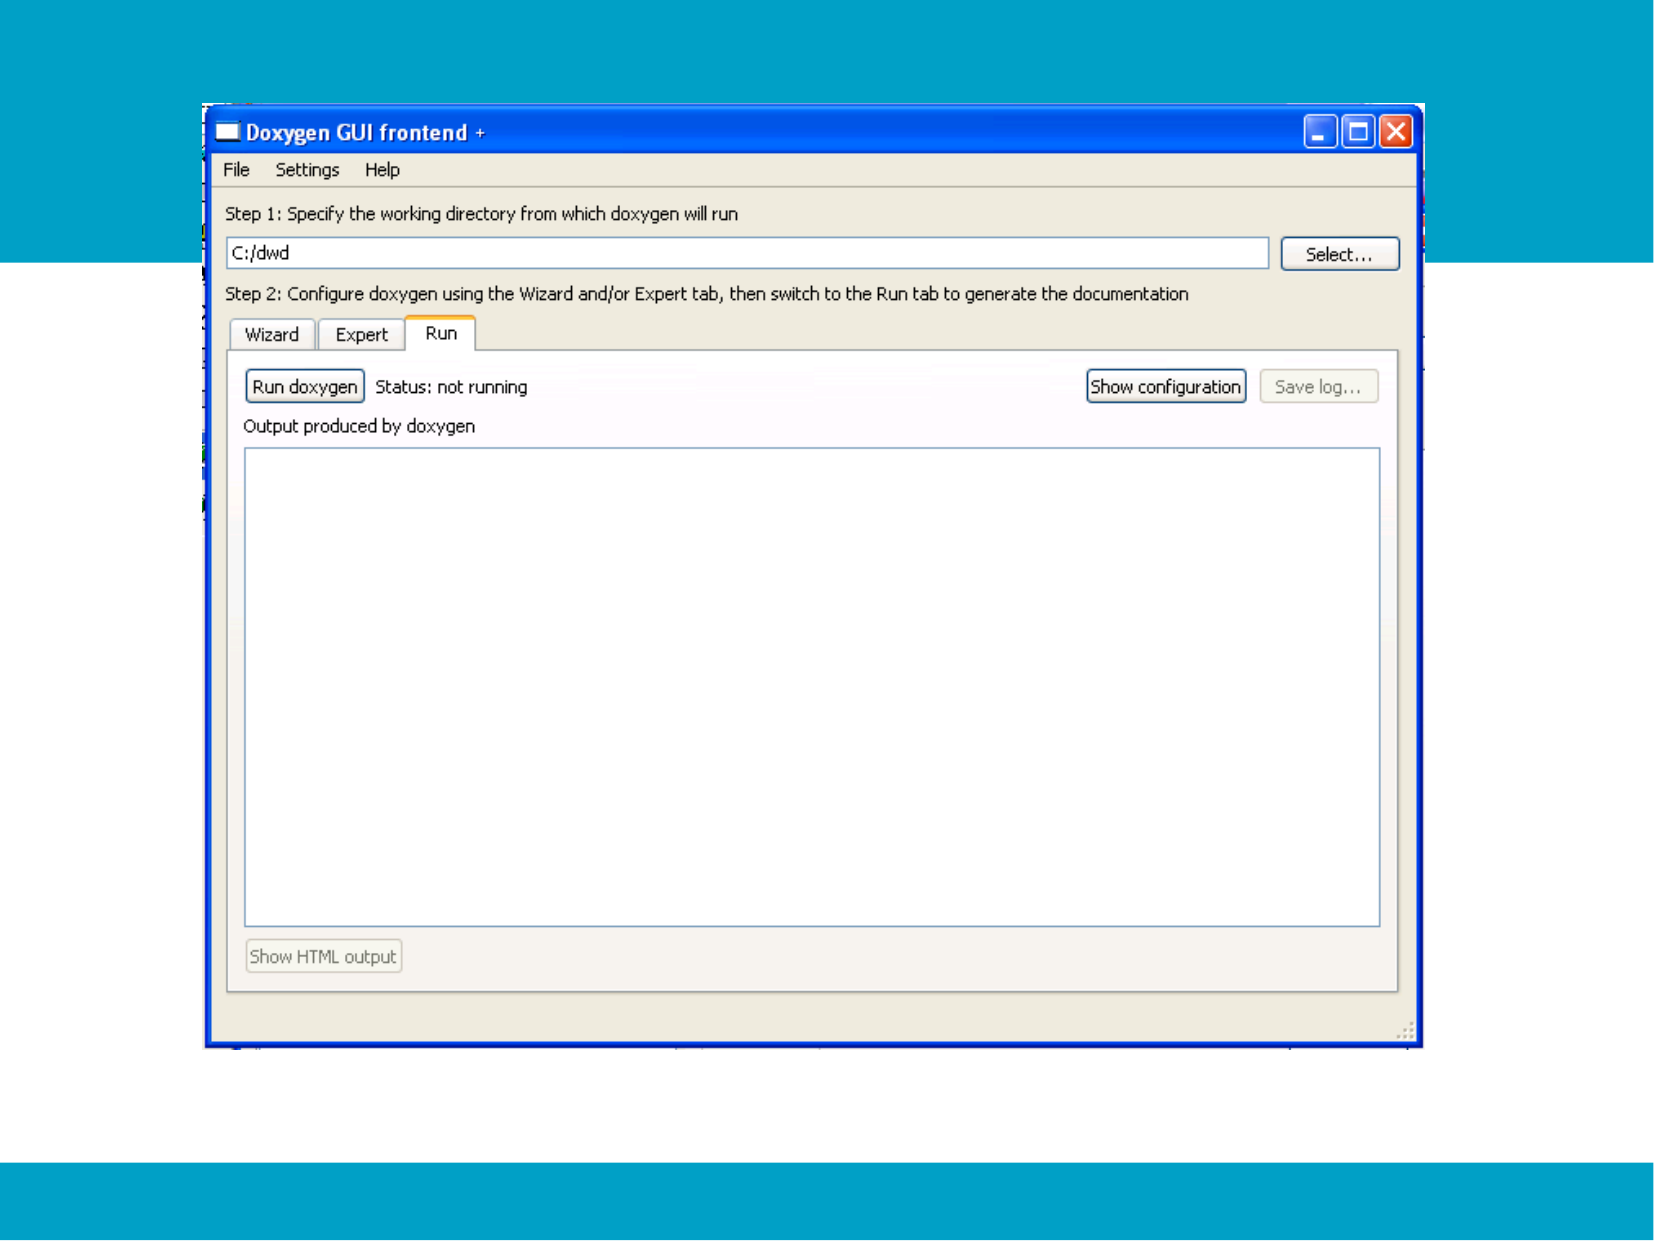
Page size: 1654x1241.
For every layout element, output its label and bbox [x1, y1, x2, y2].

picture [202, 104, 1426, 1051]
